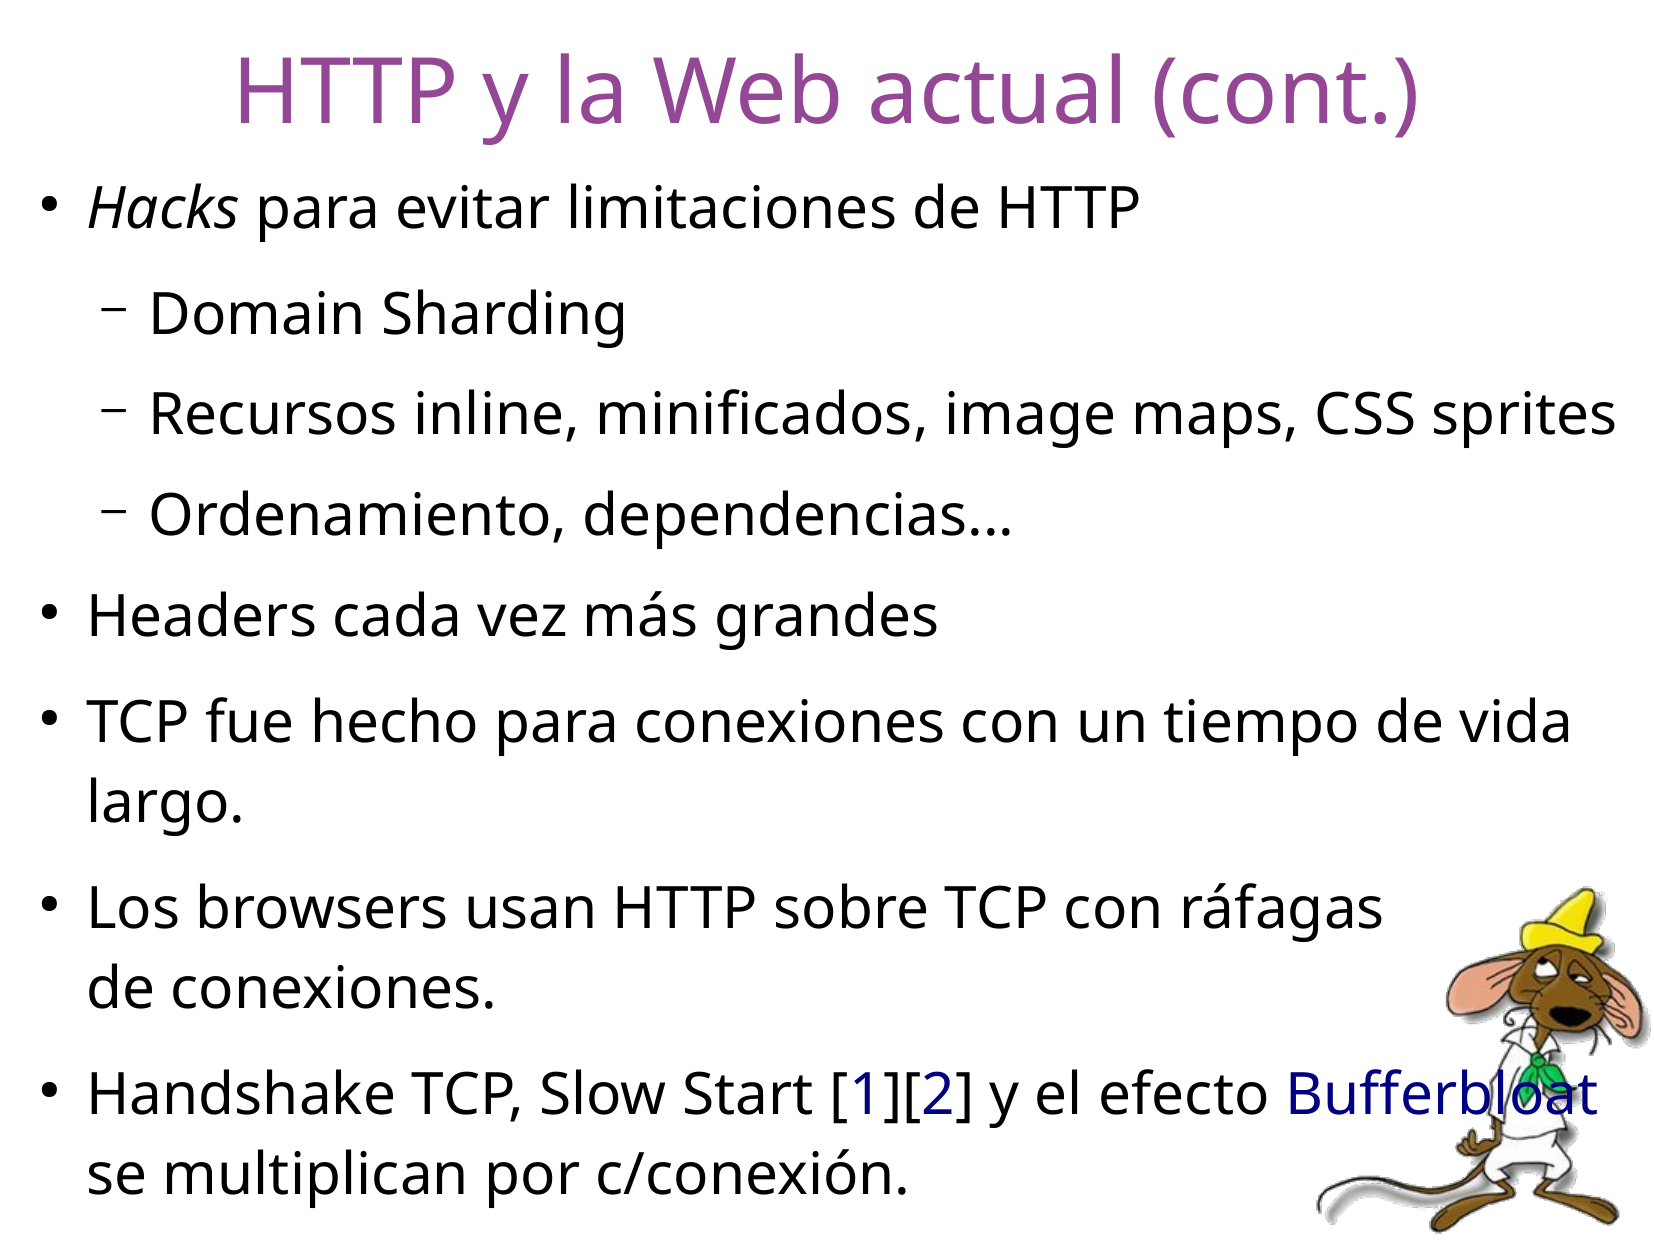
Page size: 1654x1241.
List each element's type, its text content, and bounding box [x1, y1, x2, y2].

title HTTP y la Web actual (cont.) [82, 0, 1571, 165]
picture [1308, 878, 1654, 1241]
list Hacks para evitar limitaciones de HTTP Domain Sharding Recursos inline, minificados, image maps, CSS sprites Ordenamiento, dependencias... Headers cada vez más grandes TCP fue hecho para conexiones con un tiempo de vida largo. Los browsers usan HTTP sobre TCP con ráfagas de conexiones. Handshake TCP, Slow Start [1][2] y el efecto Bufferbloat se multiplican por c/conexión. [23, 165, 1642, 1229]
